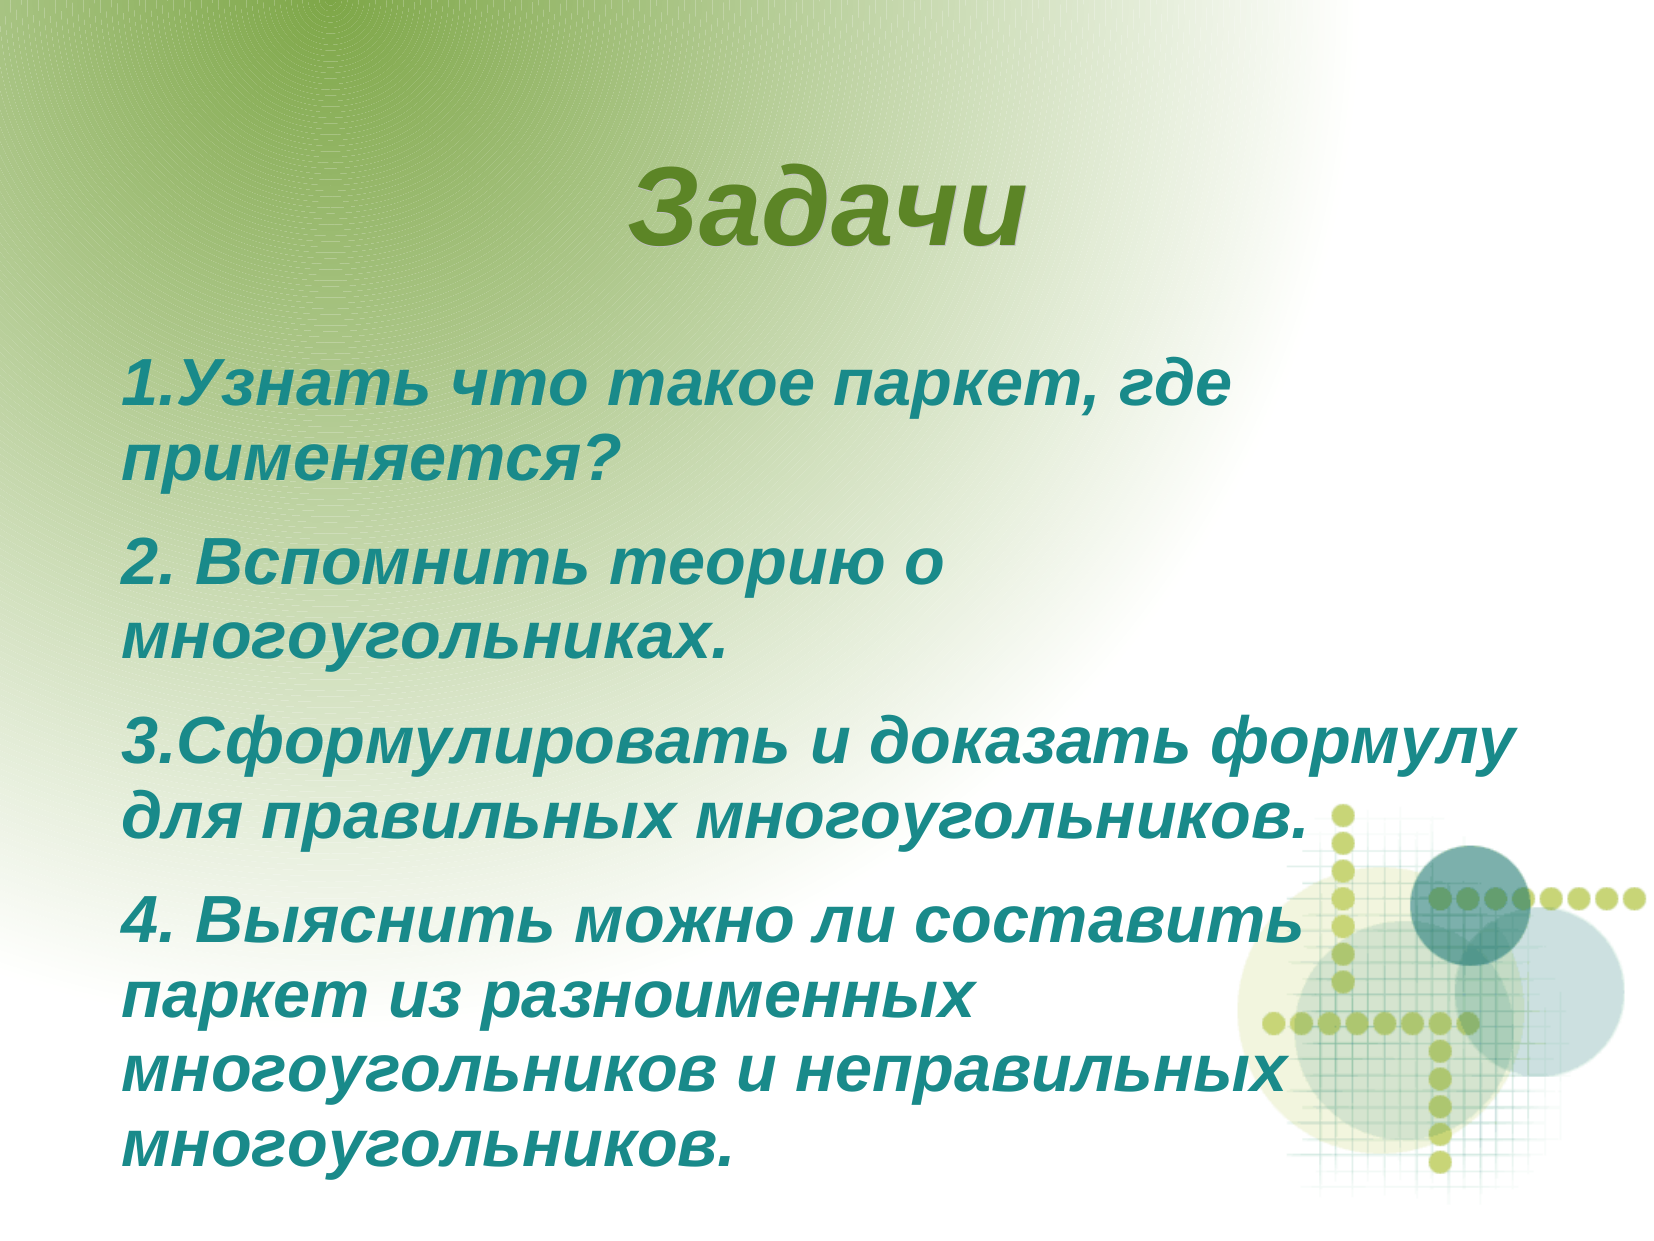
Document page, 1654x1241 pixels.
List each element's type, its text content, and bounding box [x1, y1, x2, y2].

title Задачи [121, 102, 1534, 310]
list 1.Узнать что такое паркет, где применяется? 2. Вспомнить теорию о многоугольниках. 3.Сформулировать и доказать формулу для правильных многоугольников. 4. Выяснить можно ли составить паркет из разноименных многоугольников и неправильных многоугольников. [121, 344, 1534, 1182]
picture [1224, 792, 1654, 1211]
